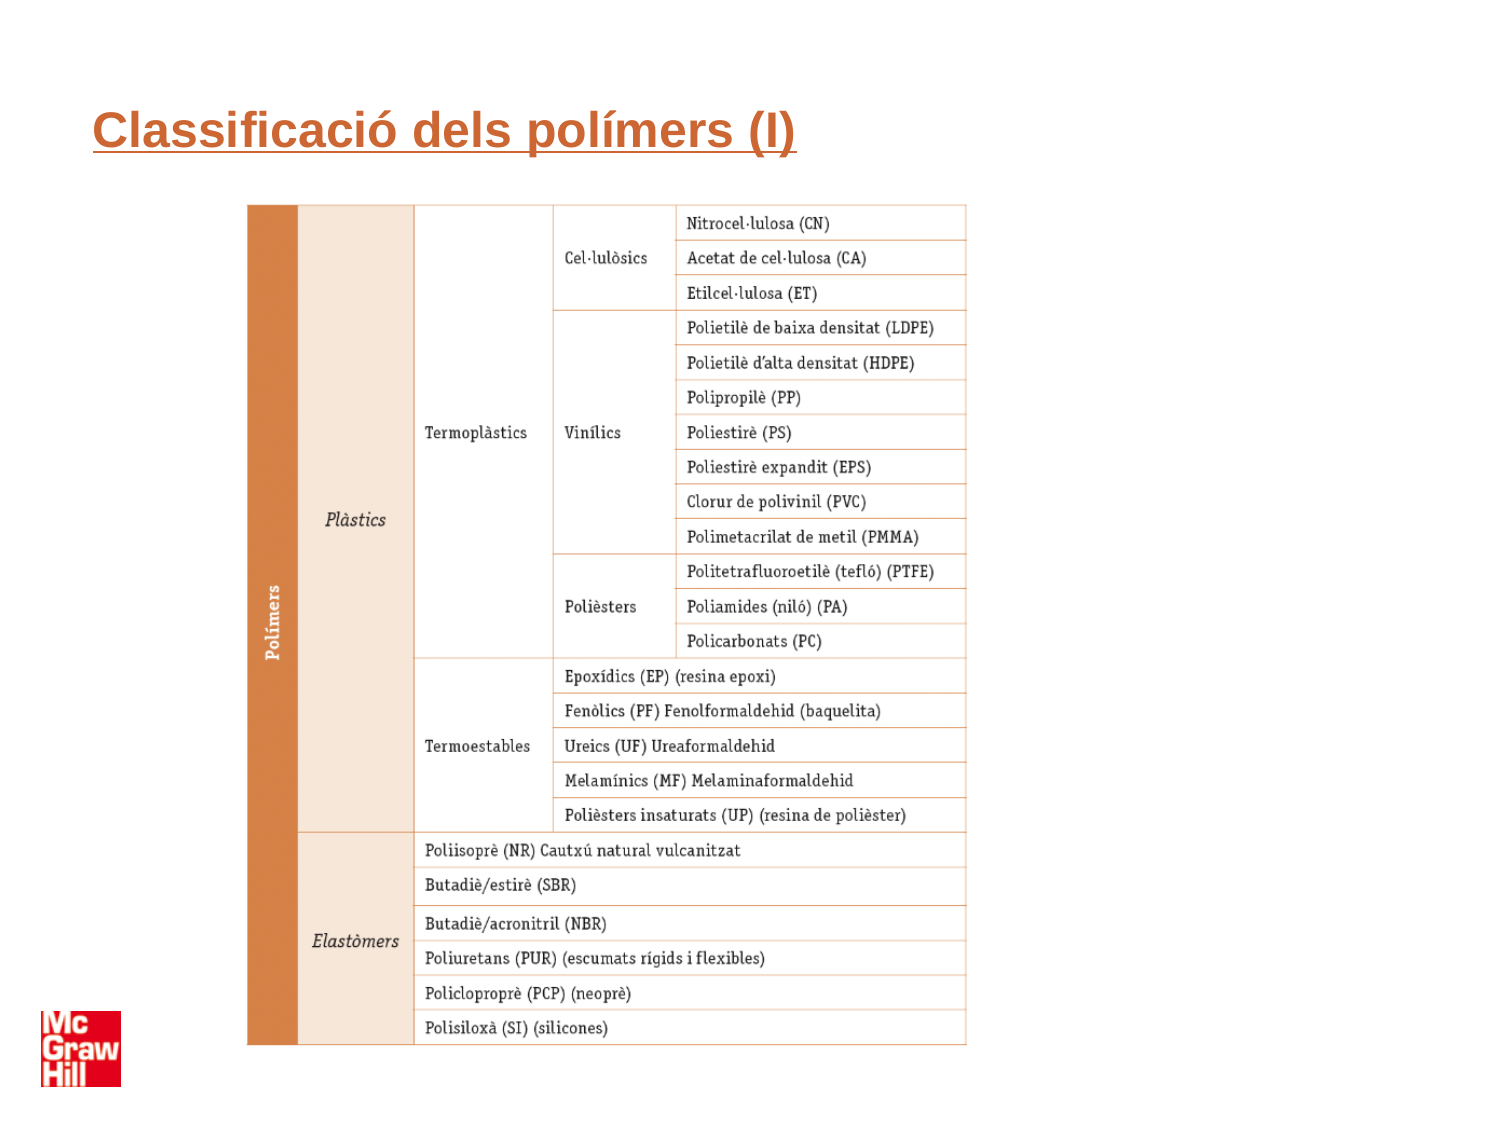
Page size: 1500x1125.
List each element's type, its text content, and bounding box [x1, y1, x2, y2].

text_box Classificació dels polímers (I) [78, 90, 1483, 166]
chart [41, 1011, 121, 1087]
picture [242, 203, 981, 1056]
